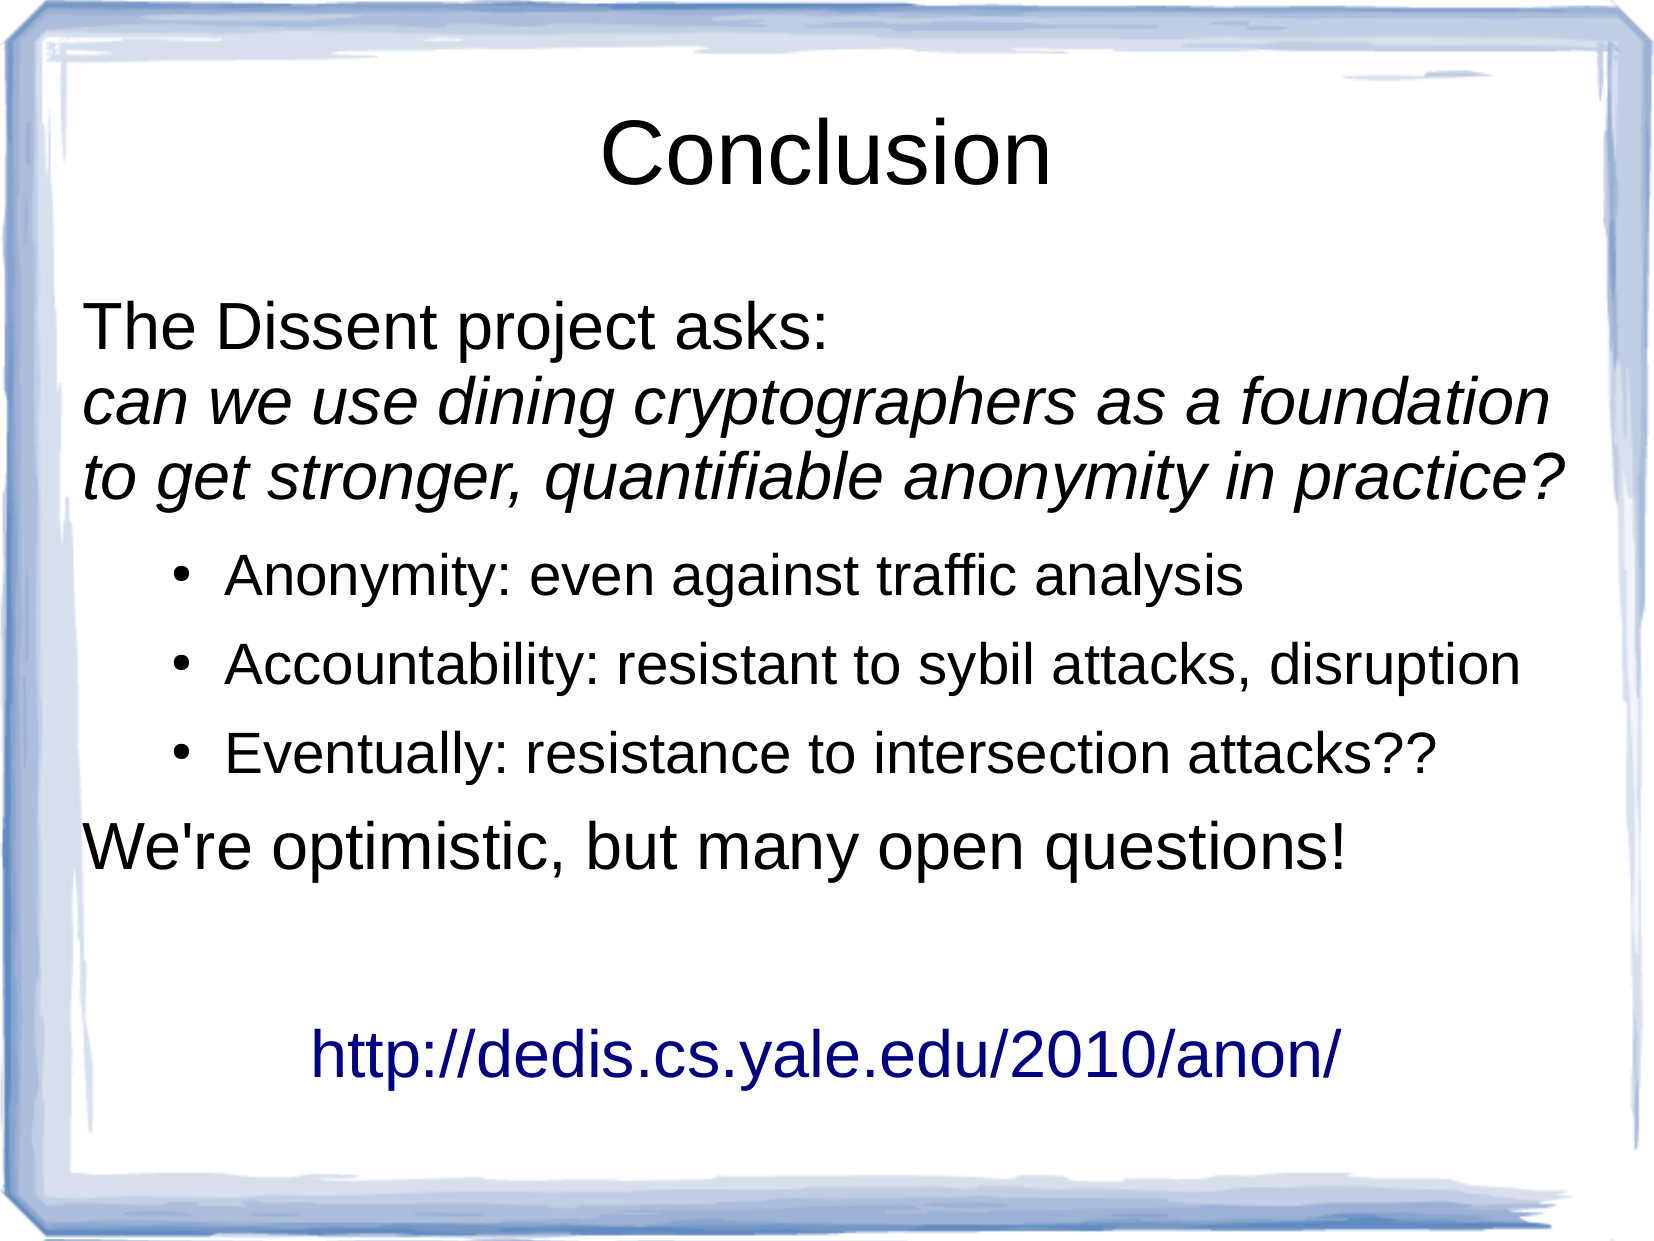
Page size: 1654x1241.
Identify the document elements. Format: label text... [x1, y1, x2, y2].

title Conclusion [82, 49, 1571, 257]
list The Dissent project asks: can we use dining cryptographers as a foundation to get stronger, quantifiable anonymity in practice? Anonymity: even against traffic analysis Accountability: resistant to sybil attacks, disruption Eventually: resistance to intersection attacks?? We're optimistic, but many open questions! http://dedis.cs.yale.edu/2010/anon/ [82, 289, 1571, 1109]
picture [0, 0, 1654, 1241]
